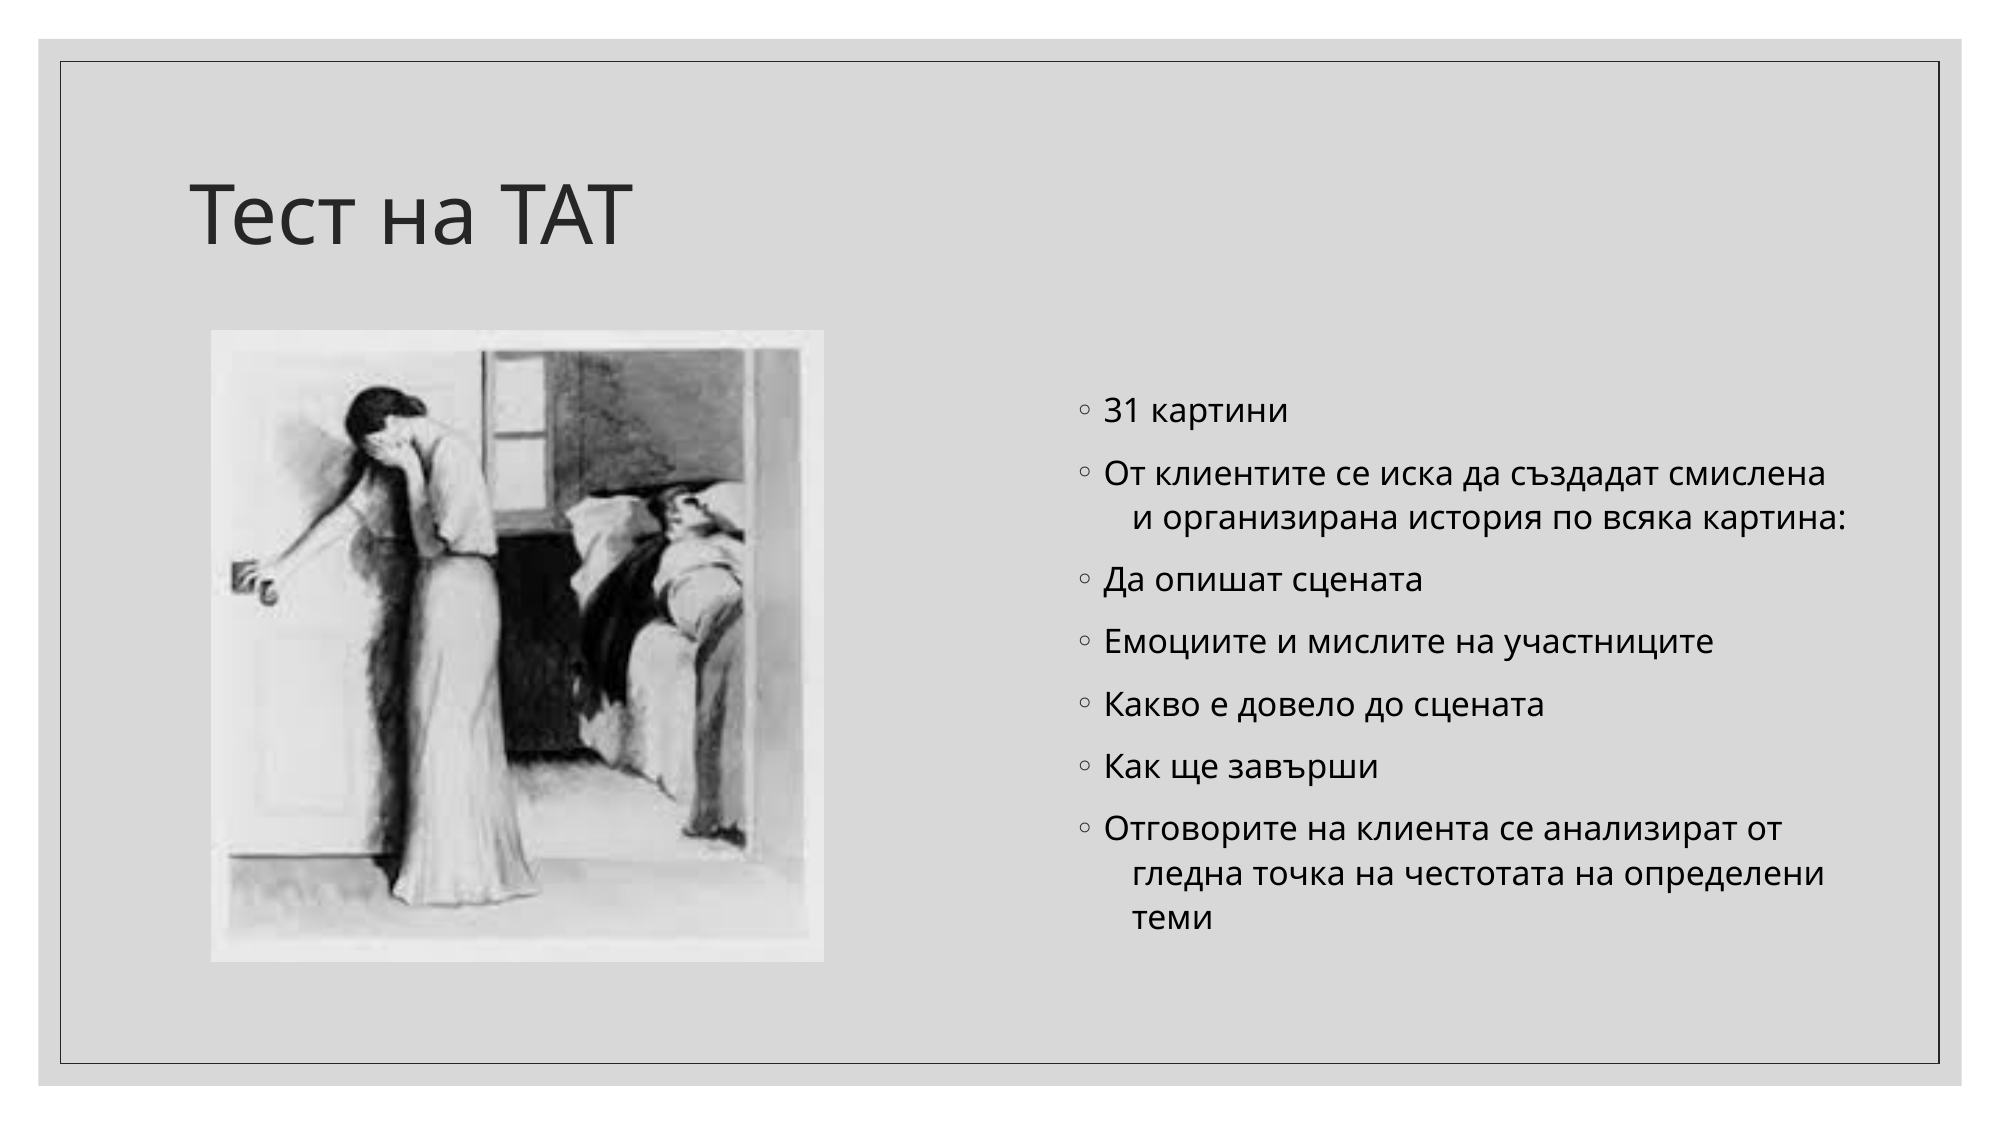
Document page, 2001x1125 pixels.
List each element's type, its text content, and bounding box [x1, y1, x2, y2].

list 31 картини От клиентите се иска да създадат смислена и организирана история по всяка картина: Да опишат сцената Емоциите и мислите на участниците Какво е довело до сцената Как ще завърши Отговорите на клиента се анализират от гледна точка на честотата на определени теми [1059, 377, 1864, 950]
title Тест на ТАТ [174, 105, 1825, 331]
picture [211, 330, 824, 962]
